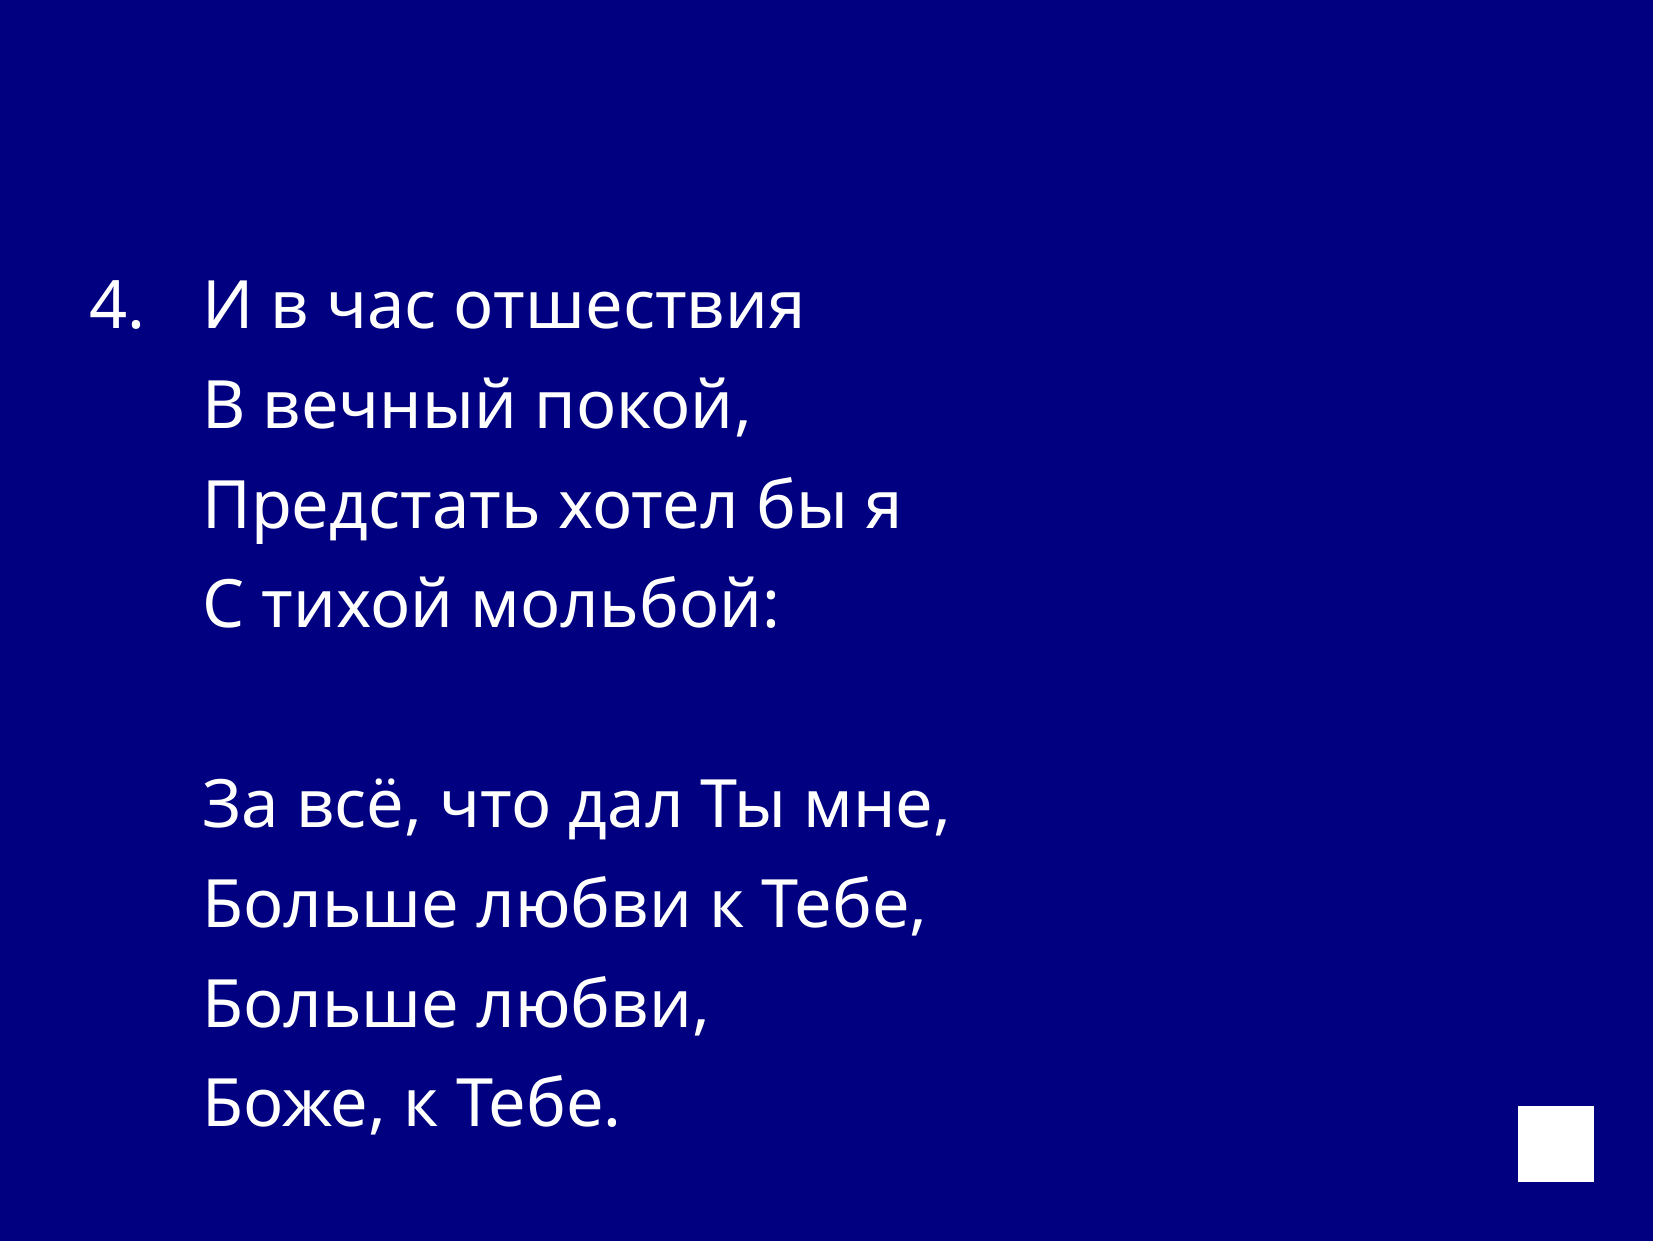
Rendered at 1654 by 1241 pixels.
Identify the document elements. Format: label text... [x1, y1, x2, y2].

text_box 4. И в час отшествия В вечный покой, Предстать хотел бы я С тихой мольбой: За всё, что дал Ты мне, Больше любви к Тебе, Больше любви, Боже, к Тебе. [75, 150, 1576, 1163]
text_box [1518, 1106, 1594, 1182]
